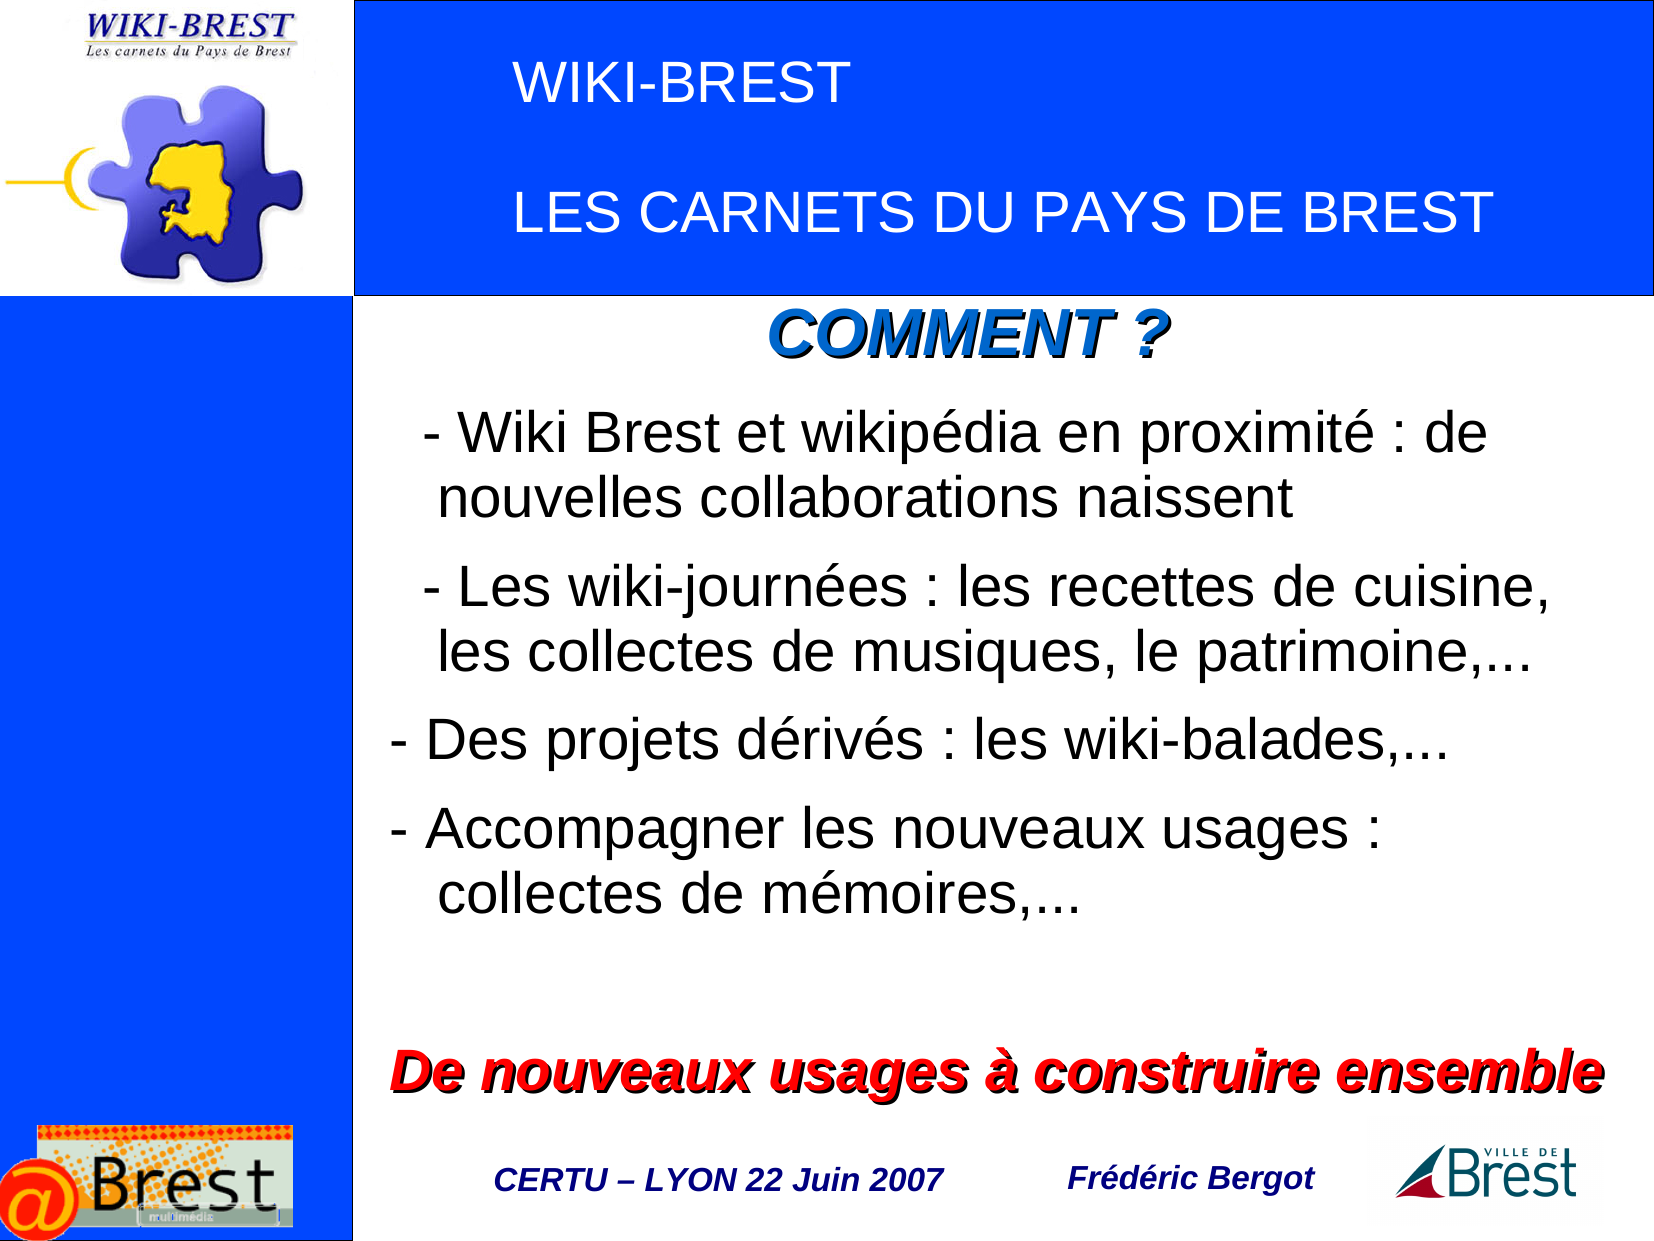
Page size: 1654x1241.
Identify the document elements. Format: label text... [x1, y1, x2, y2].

picture [0, 1125, 293, 1241]
list COMMENT ? - Wiki Brest et wikipédia en proximité : de nouvelles collaborations naissent - Les wiki-journées : les recettes de cuisine, les collectes de musiques, le patrimoine,... - Des projets dérivés : les wiki-balades,... - Accompagner les nouveaux usages : collectes de mémoires,... De nouveaux usages à construire ensemble [295, 295, 1625, 1123]
picture [0, 0, 354, 296]
picture [1367, 1123, 1604, 1226]
